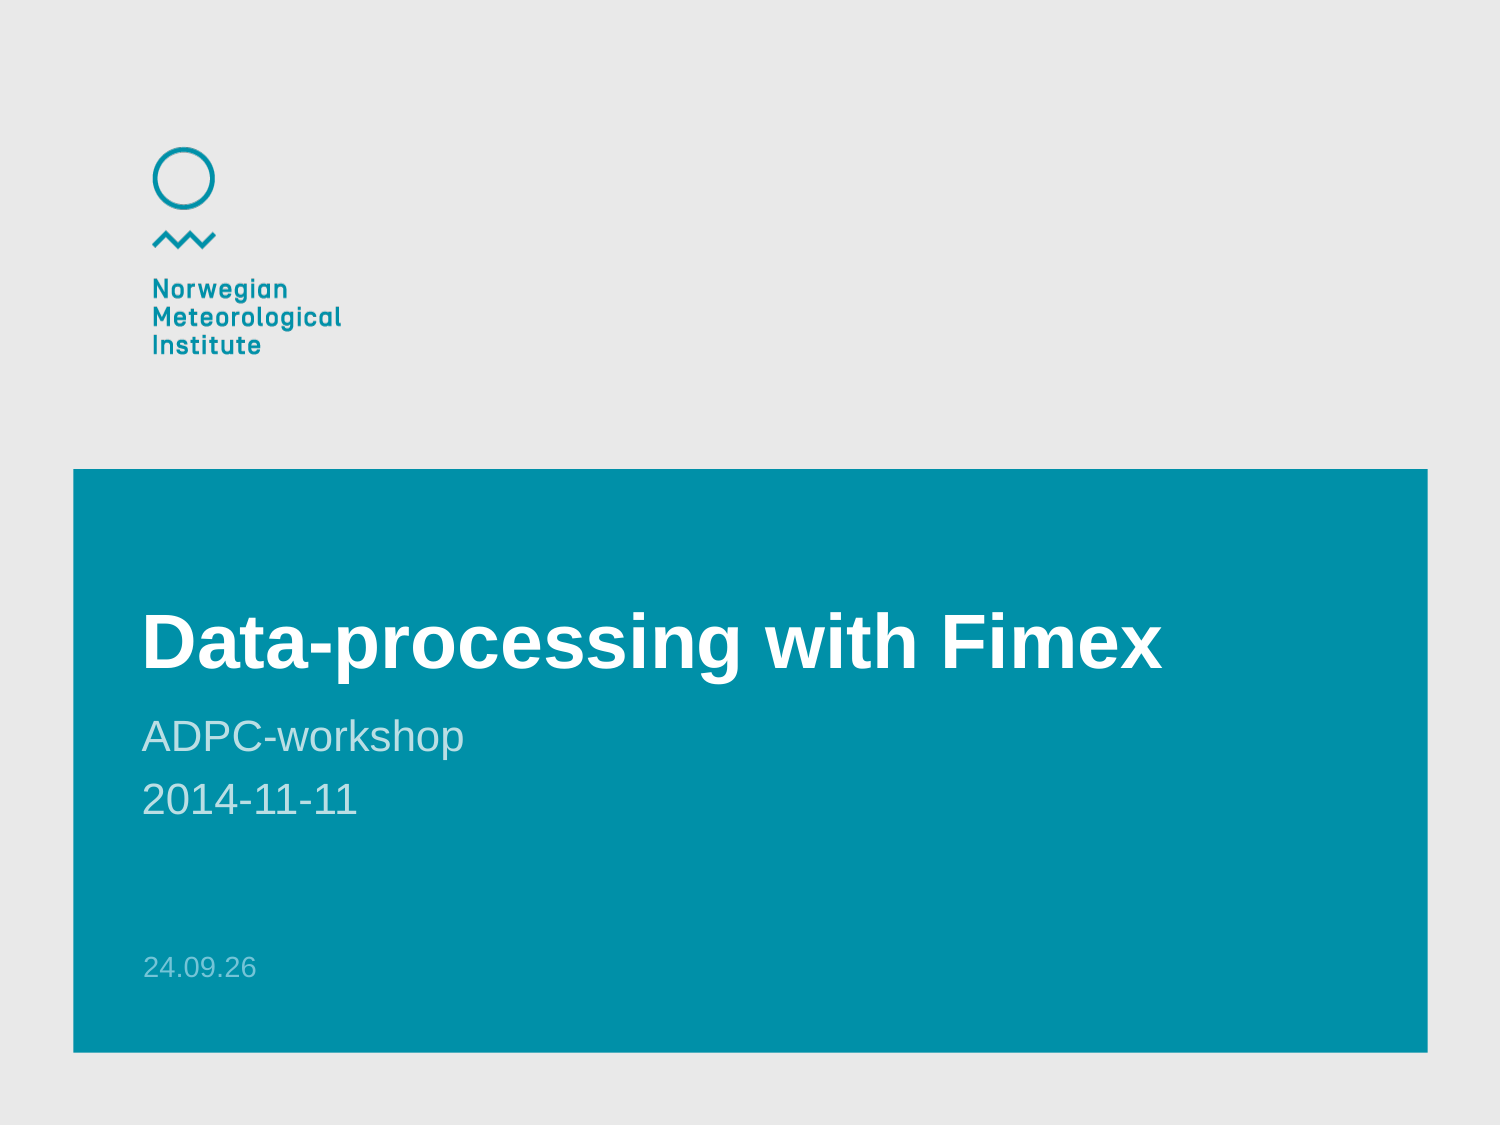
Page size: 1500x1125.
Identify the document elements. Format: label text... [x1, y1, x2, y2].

list ADPC-workshop 2014-11-11 [141, 707, 1362, 922]
title Data-processing with Fimex [141, 590, 1362, 684]
picture [0, 0, 378, 389]
